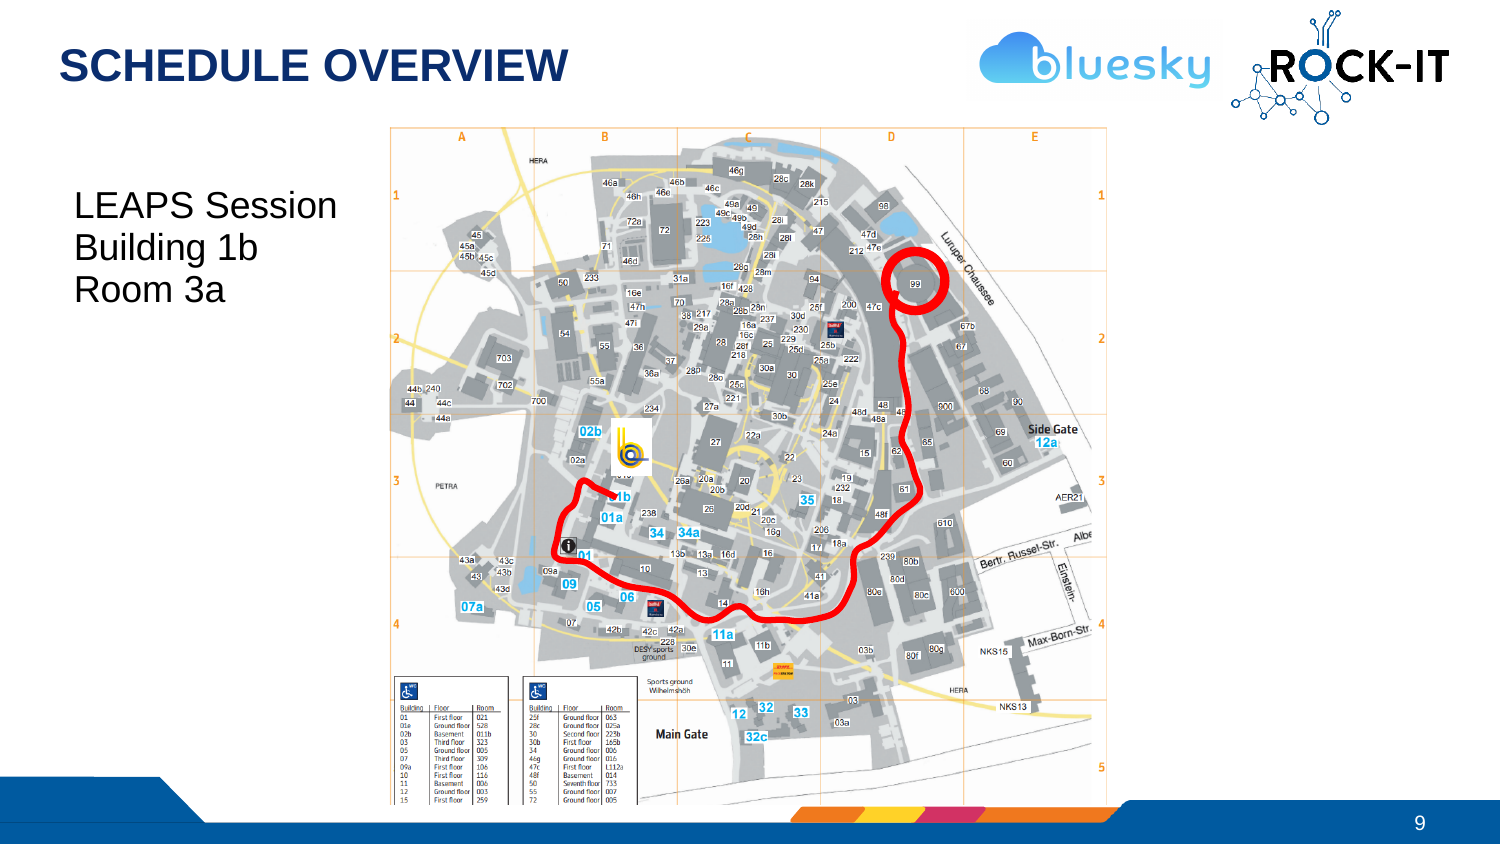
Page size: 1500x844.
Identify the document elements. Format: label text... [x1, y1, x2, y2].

picture [966, 19, 1223, 101]
picture [0, 118, 1500, 844]
title Schedule Overview [59, 36, 945, 97]
text_box LEAPS Session Building 1b Room 3a [59, 177, 353, 318]
picture [1231, 10, 1449, 125]
